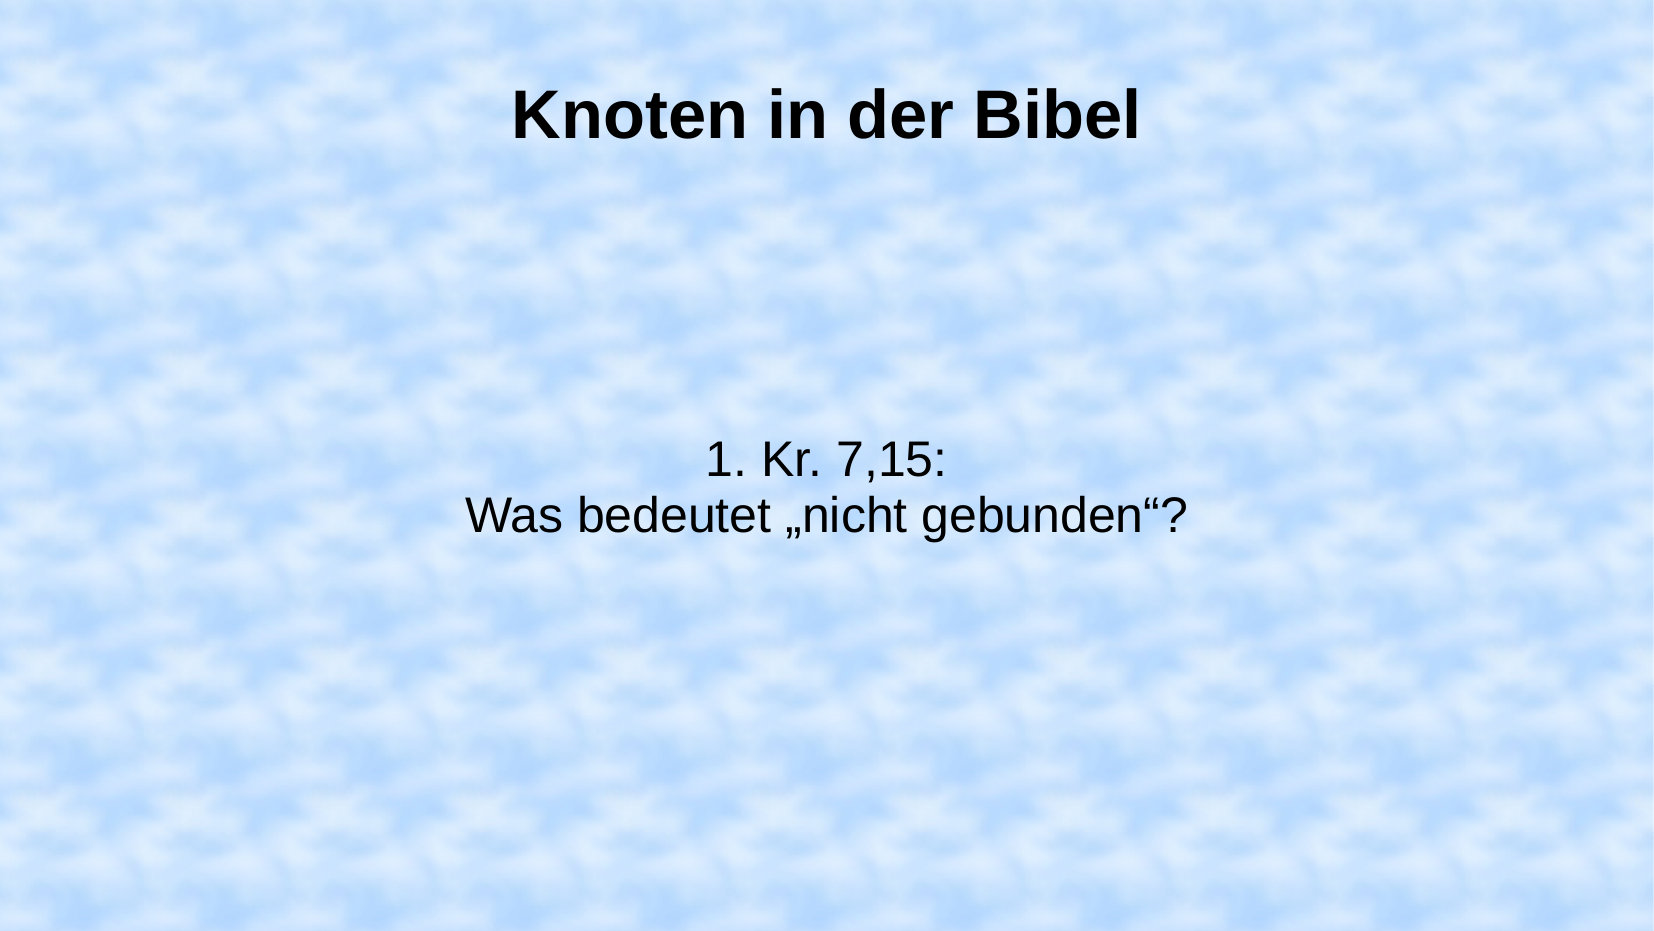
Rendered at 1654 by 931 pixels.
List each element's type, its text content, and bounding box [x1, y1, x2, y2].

title Knoten in der Bibel [82, 37, 1571, 193]
subtitle 1. Kr. 7,15: Was bedeutet „nicht gebunden“? [82, 217, 1571, 758]
picture [0, 0, 1654, 931]
